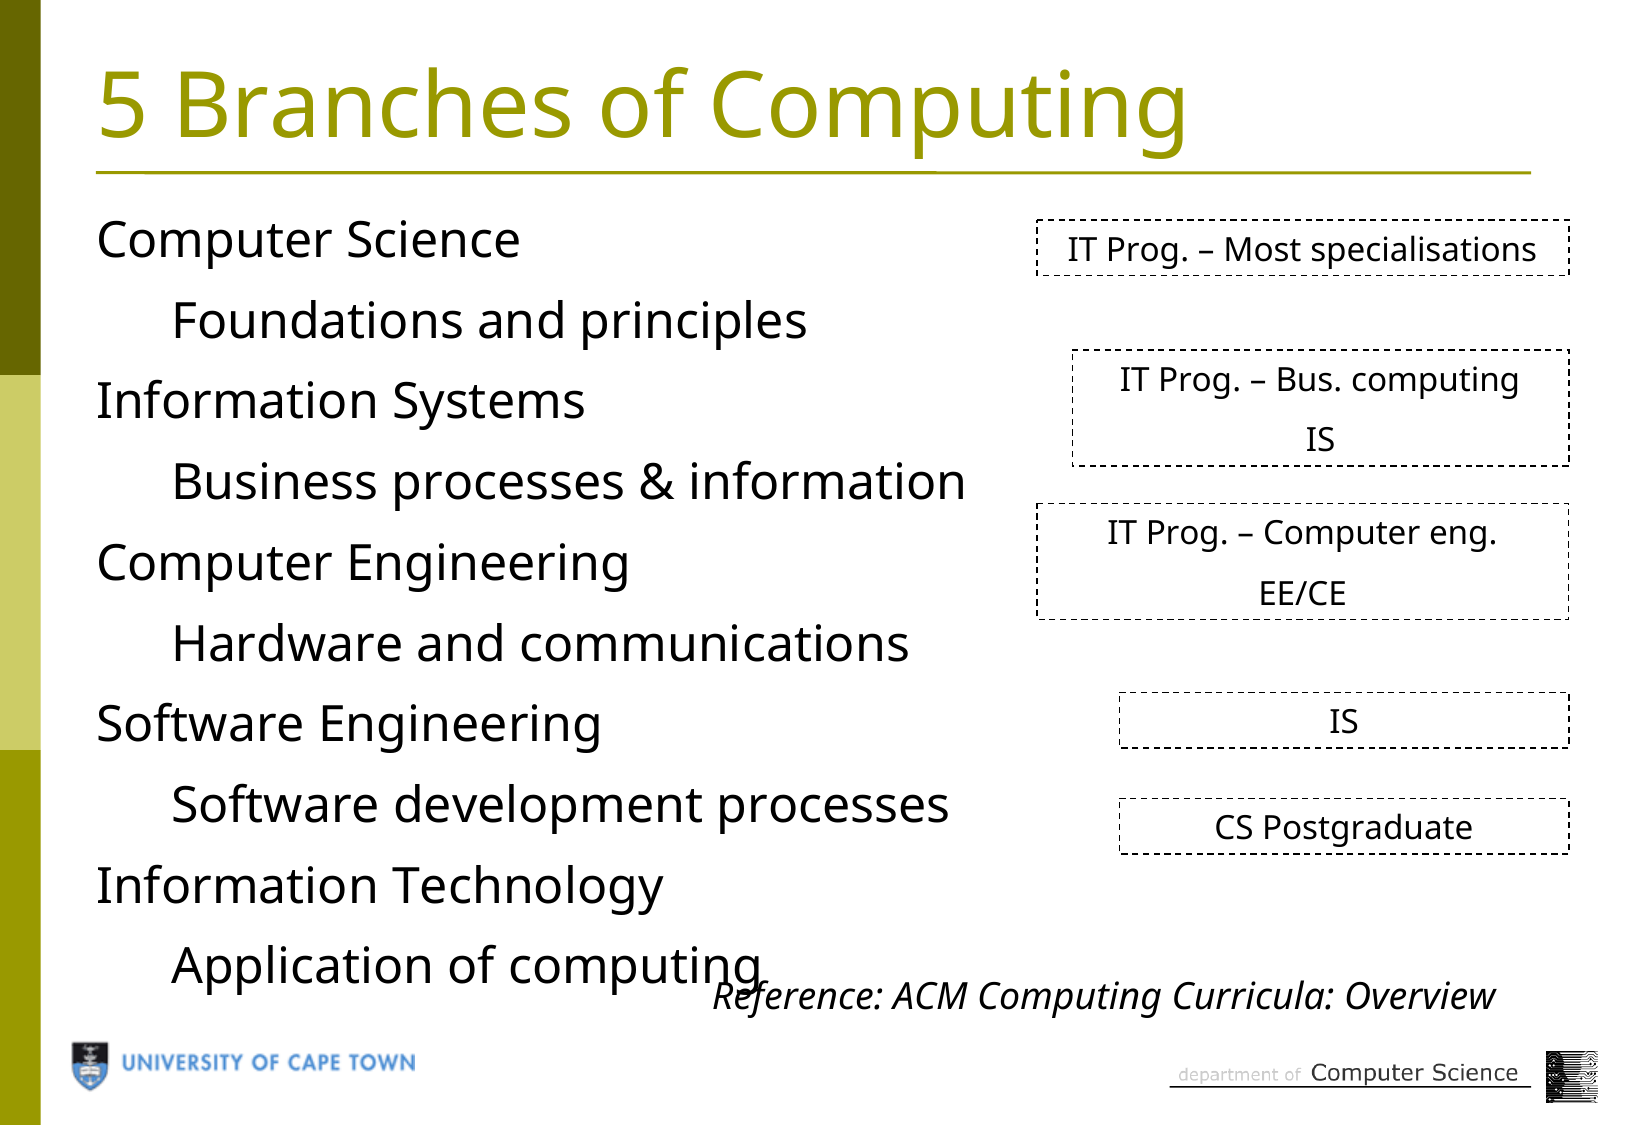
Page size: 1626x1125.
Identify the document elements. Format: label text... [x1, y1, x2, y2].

picture [1169, 1043, 1532, 1091]
text_box CS Postgraduate [1119, 798, 1569, 855]
text_box IT Prog. – Bus. computing IS [1072, 349, 1569, 467]
title 5 Branches of Computing [81, 45, 1544, 173]
picture [61, 1024, 415, 1103]
text_box Reference: ACM Computing Curricula: Overview [697, 964, 1511, 1025]
list Computer Science Foundations and principles Information Systems Business processes & information Computer Engineering Hardware and communications Software Engineering Software development processes Information Technology Application of computing [81, 196, 1544, 1006]
picture [1546, 1051, 1598, 1103]
text_box IS [1119, 692, 1569, 748]
text_box IT Prog. – Computer eng. EE/CE [1037, 503, 1569, 620]
text_box IT Prog. – Most specialisations [1037, 219, 1569, 276]
